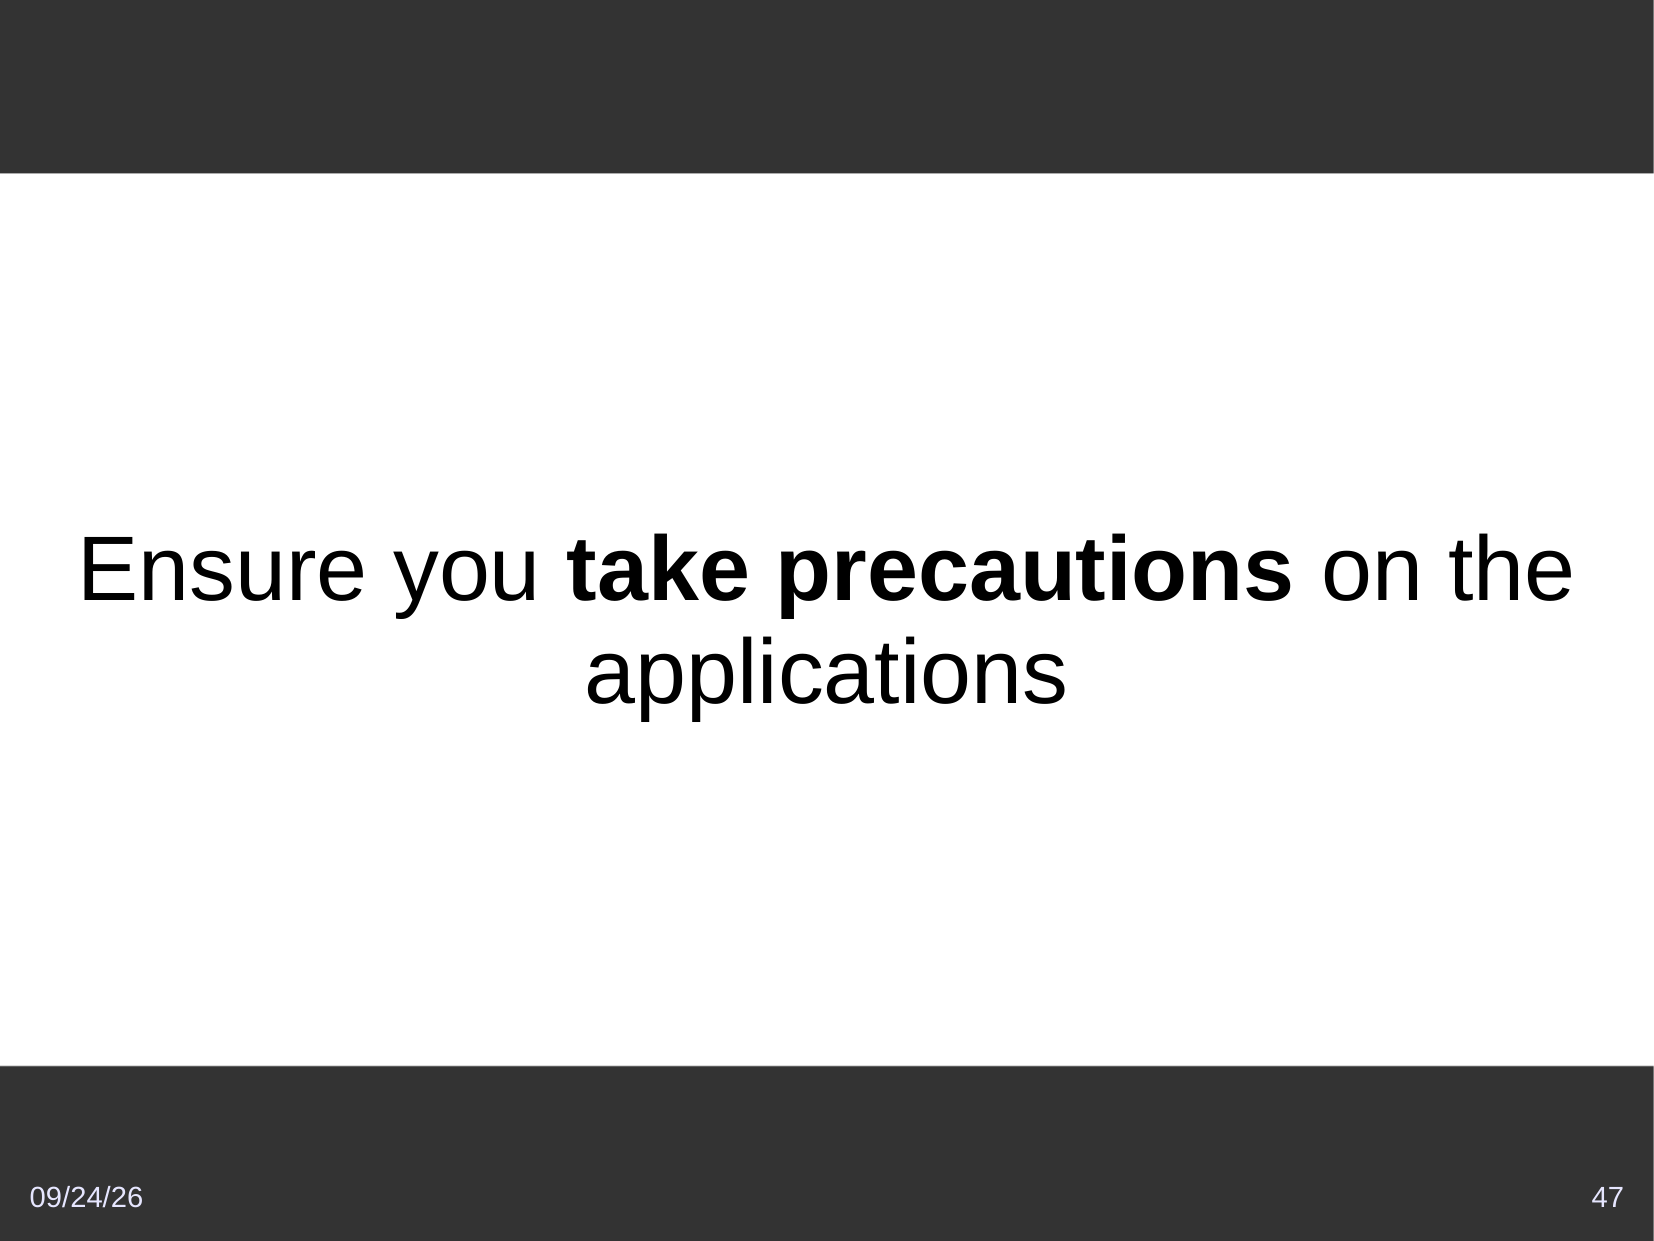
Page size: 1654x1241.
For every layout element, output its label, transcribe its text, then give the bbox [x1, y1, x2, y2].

subtitle Ensure you take precautions on the applications [29, 214, 1625, 1027]
picture [0, 0, 1654, 1241]
